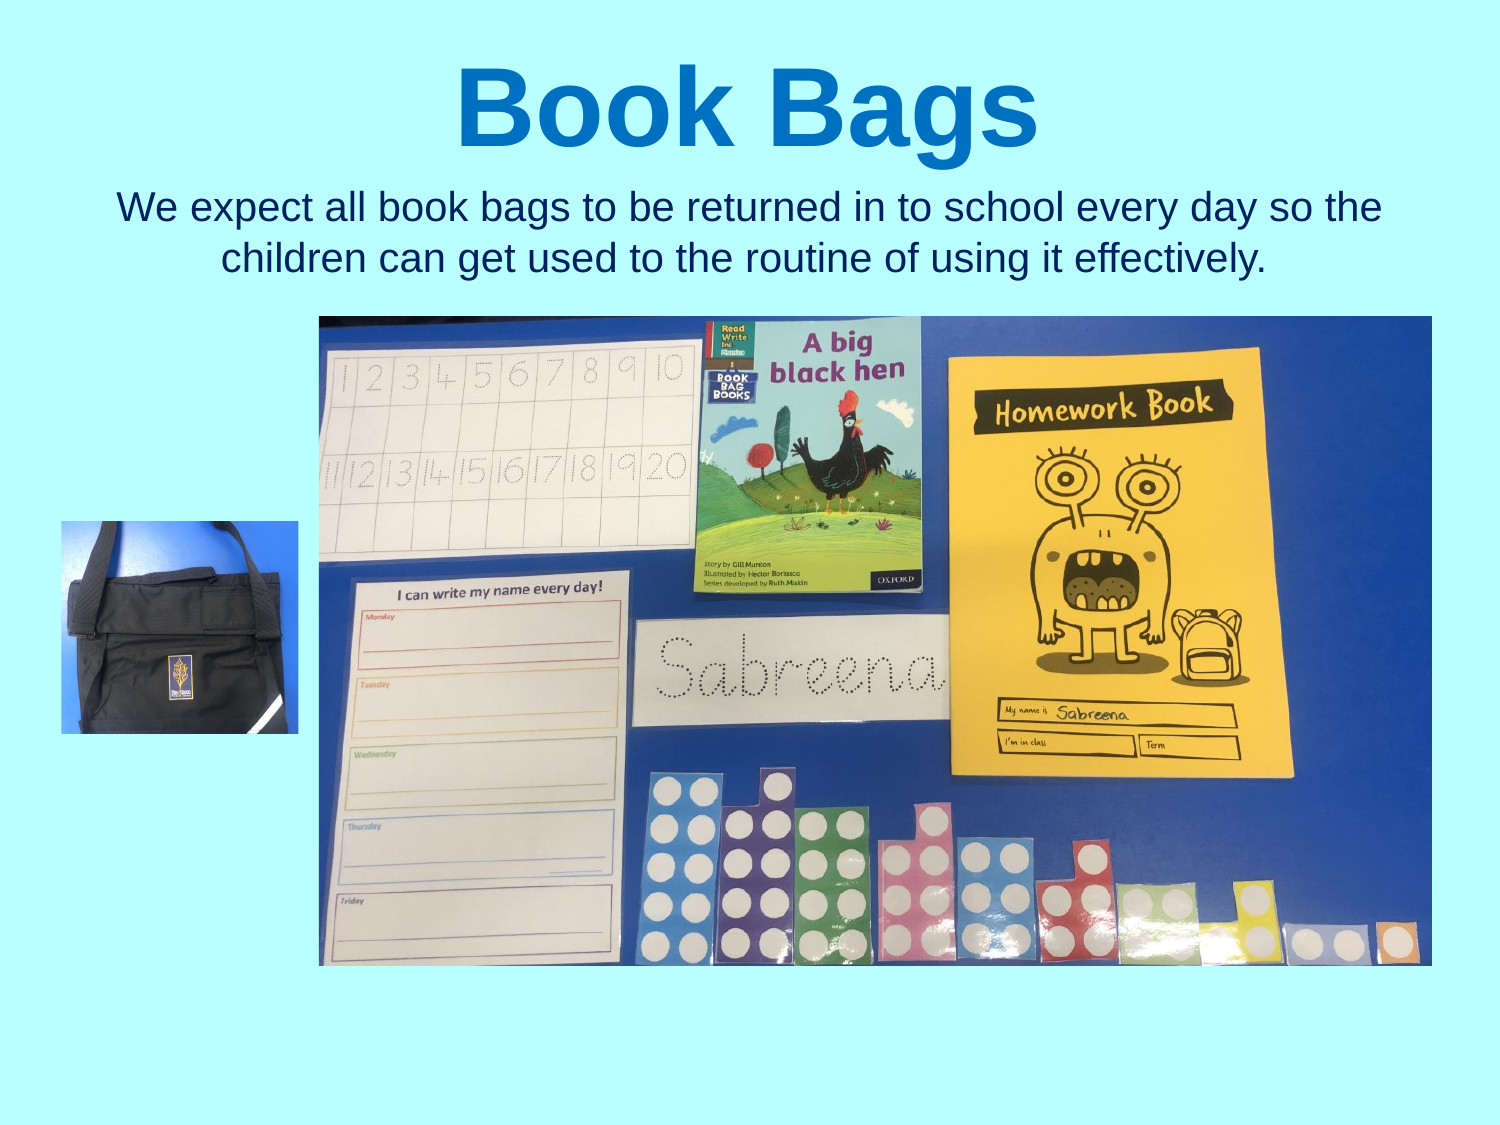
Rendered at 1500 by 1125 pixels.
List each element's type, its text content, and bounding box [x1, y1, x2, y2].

picture [61, 521, 299, 734]
list We expect all book bags to be returned in to school every day so the children can get used to the routine of using it effectively. [75, 172, 1426, 1071]
picture [318, 316, 1432, 966]
title Book Bags [88, 19, 1439, 185]
